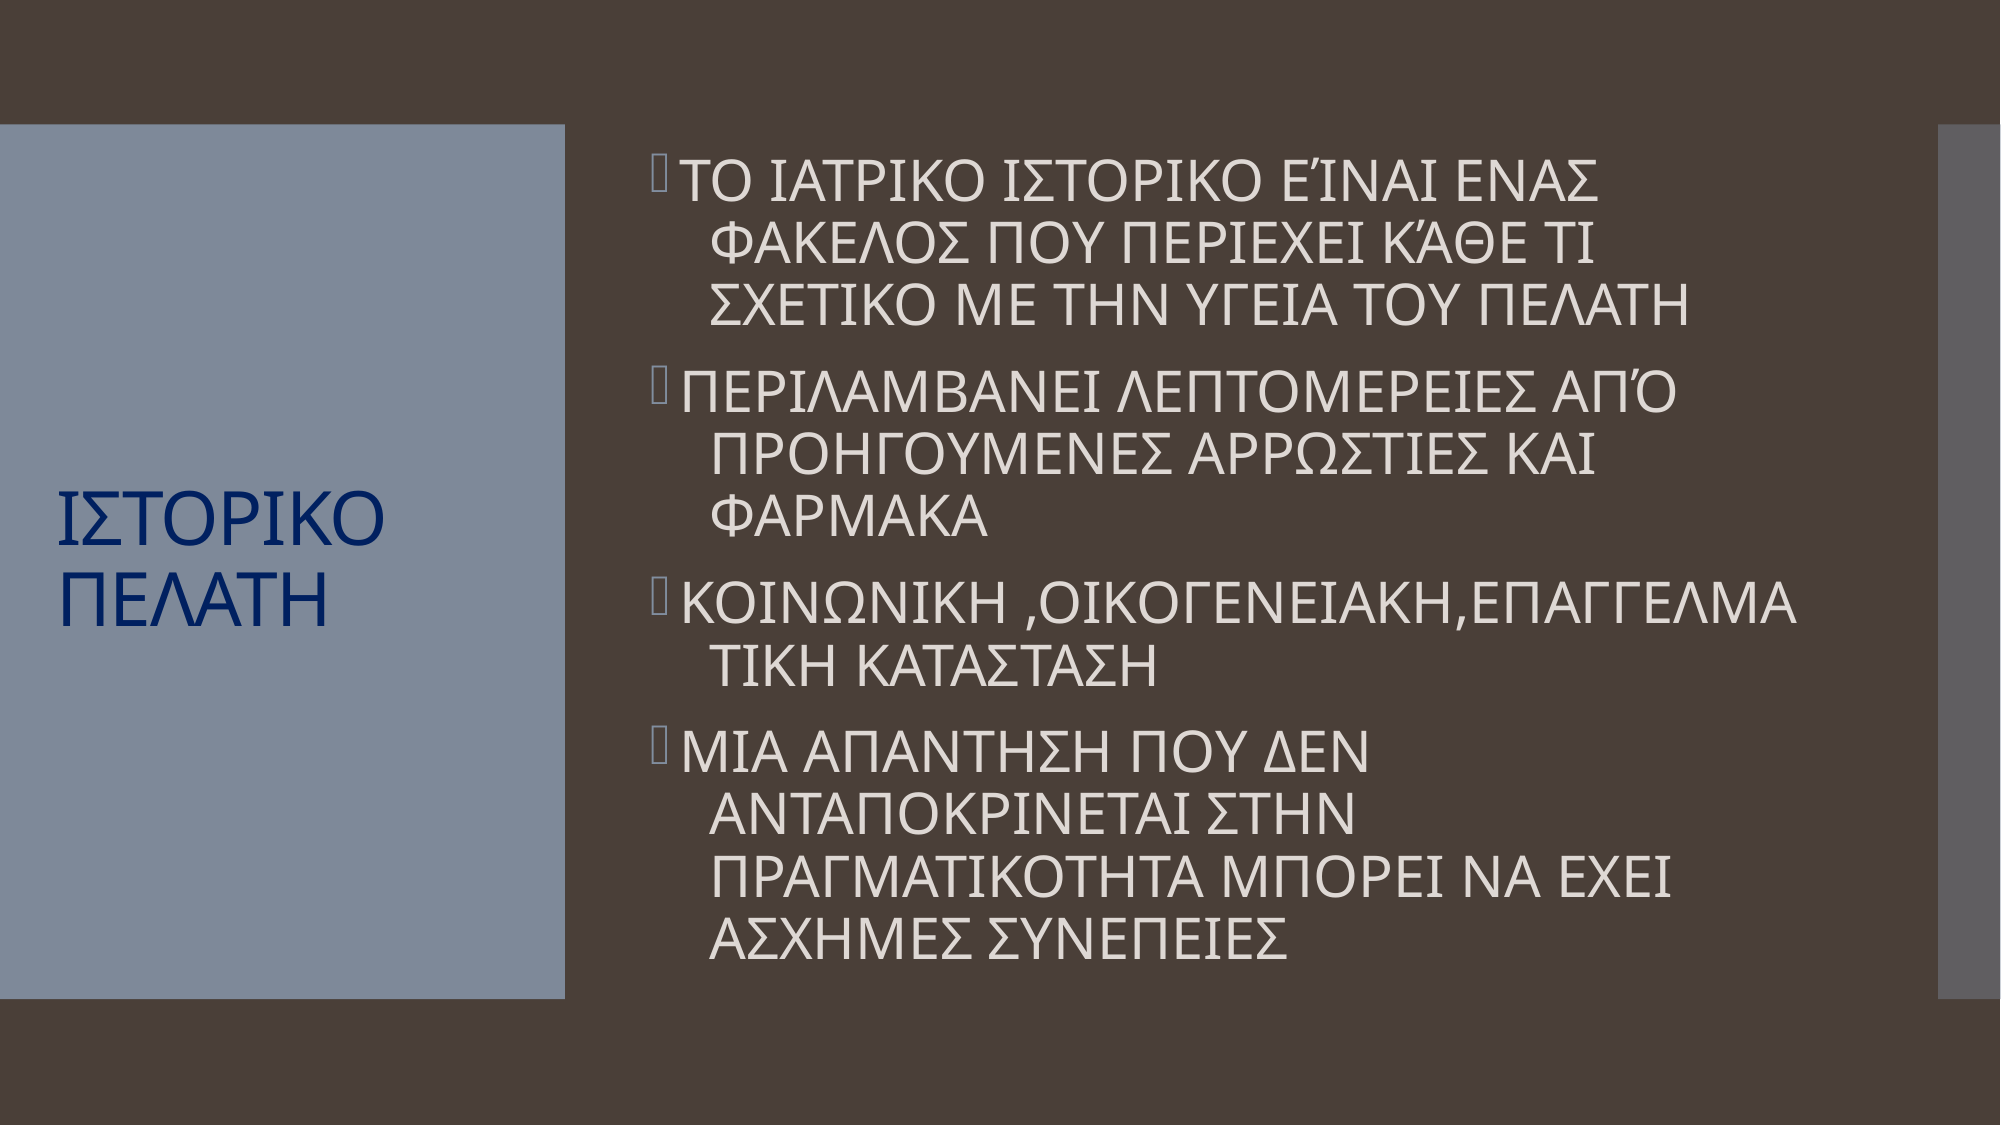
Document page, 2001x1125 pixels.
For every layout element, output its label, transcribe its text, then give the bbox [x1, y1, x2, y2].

list ΤΟ ΙΑΤΡΙΚΟ ΙΣΤΟΡΙΚΟ ΕΊΝΑΙ ΕΝΑΣ ΦΑΚΕΛΟΣ ΠΟΥ ΠΕΡΙΕΧΕΙ ΚΆΘΕ ΤΙ ΣΧΕΤΙΚΟ ΜΕ ΤΗΝ ΥΓΕΙΑ ΤΟΥ ΠΕΛΑΤΗ ΠΕΡΙΛΑΜΒΑΝΕΙ ΛΕΠΤΟΜΕΡΕΙΕΣ ΑΠΌ ΠΡΟΗΓΟΥΜΕΝΕΣ ΑΡΡΩΣΤΙΕΣ ΚΑΙ ΦΑΡΜΑΚΑ ΚΟΙΝΩΝΙΚΗ ,ΟΙΚΟΓΕΝΕΙΑΚΗ,ΕΠΑΓΓΕΛΜΑΤΙΚΗ ΚΑΤΑΣΤΑΣΗ ΜΙΑ ΑΠΑΝΤΗΣΗ ΠΟΥ ΔΕΝ ΑΝΤΑΠΟΚΡΙΝΕΤΑΙ ΣΤΗΝ ΠΡΑΓΜΑΤΙΚΟΤΗΤΑ ΜΠΟΡΕΙ ΝΑ ΕΧΕΙ ΑΣΧΗΜΕΣ ΣΥΝΕΠΕΙΕΣ [634, 141, 1835, 982]
title ΙΣΤΟΡΙΚΟ ΠΕΛΑΤΗ [41, 184, 526, 940]
